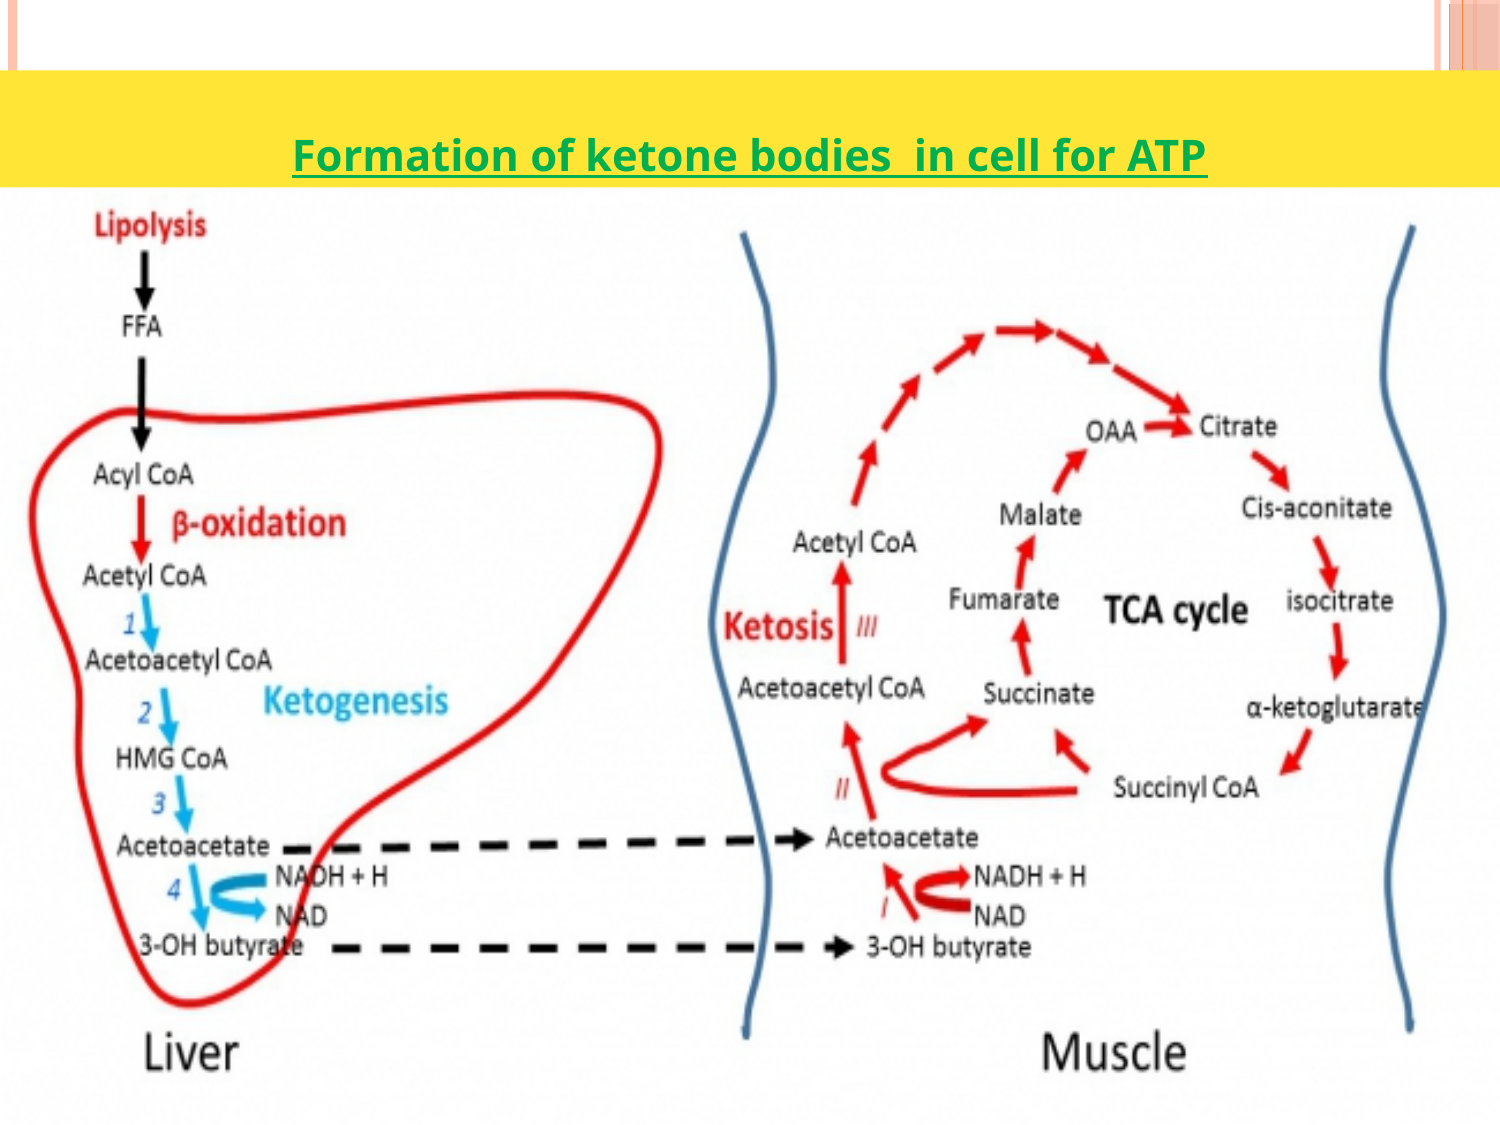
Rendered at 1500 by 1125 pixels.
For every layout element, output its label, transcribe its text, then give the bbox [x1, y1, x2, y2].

picture [0, 188, 1500, 1125]
text_box Formation of ketone bodies in cell for ATP [0, 70, 1500, 188]
